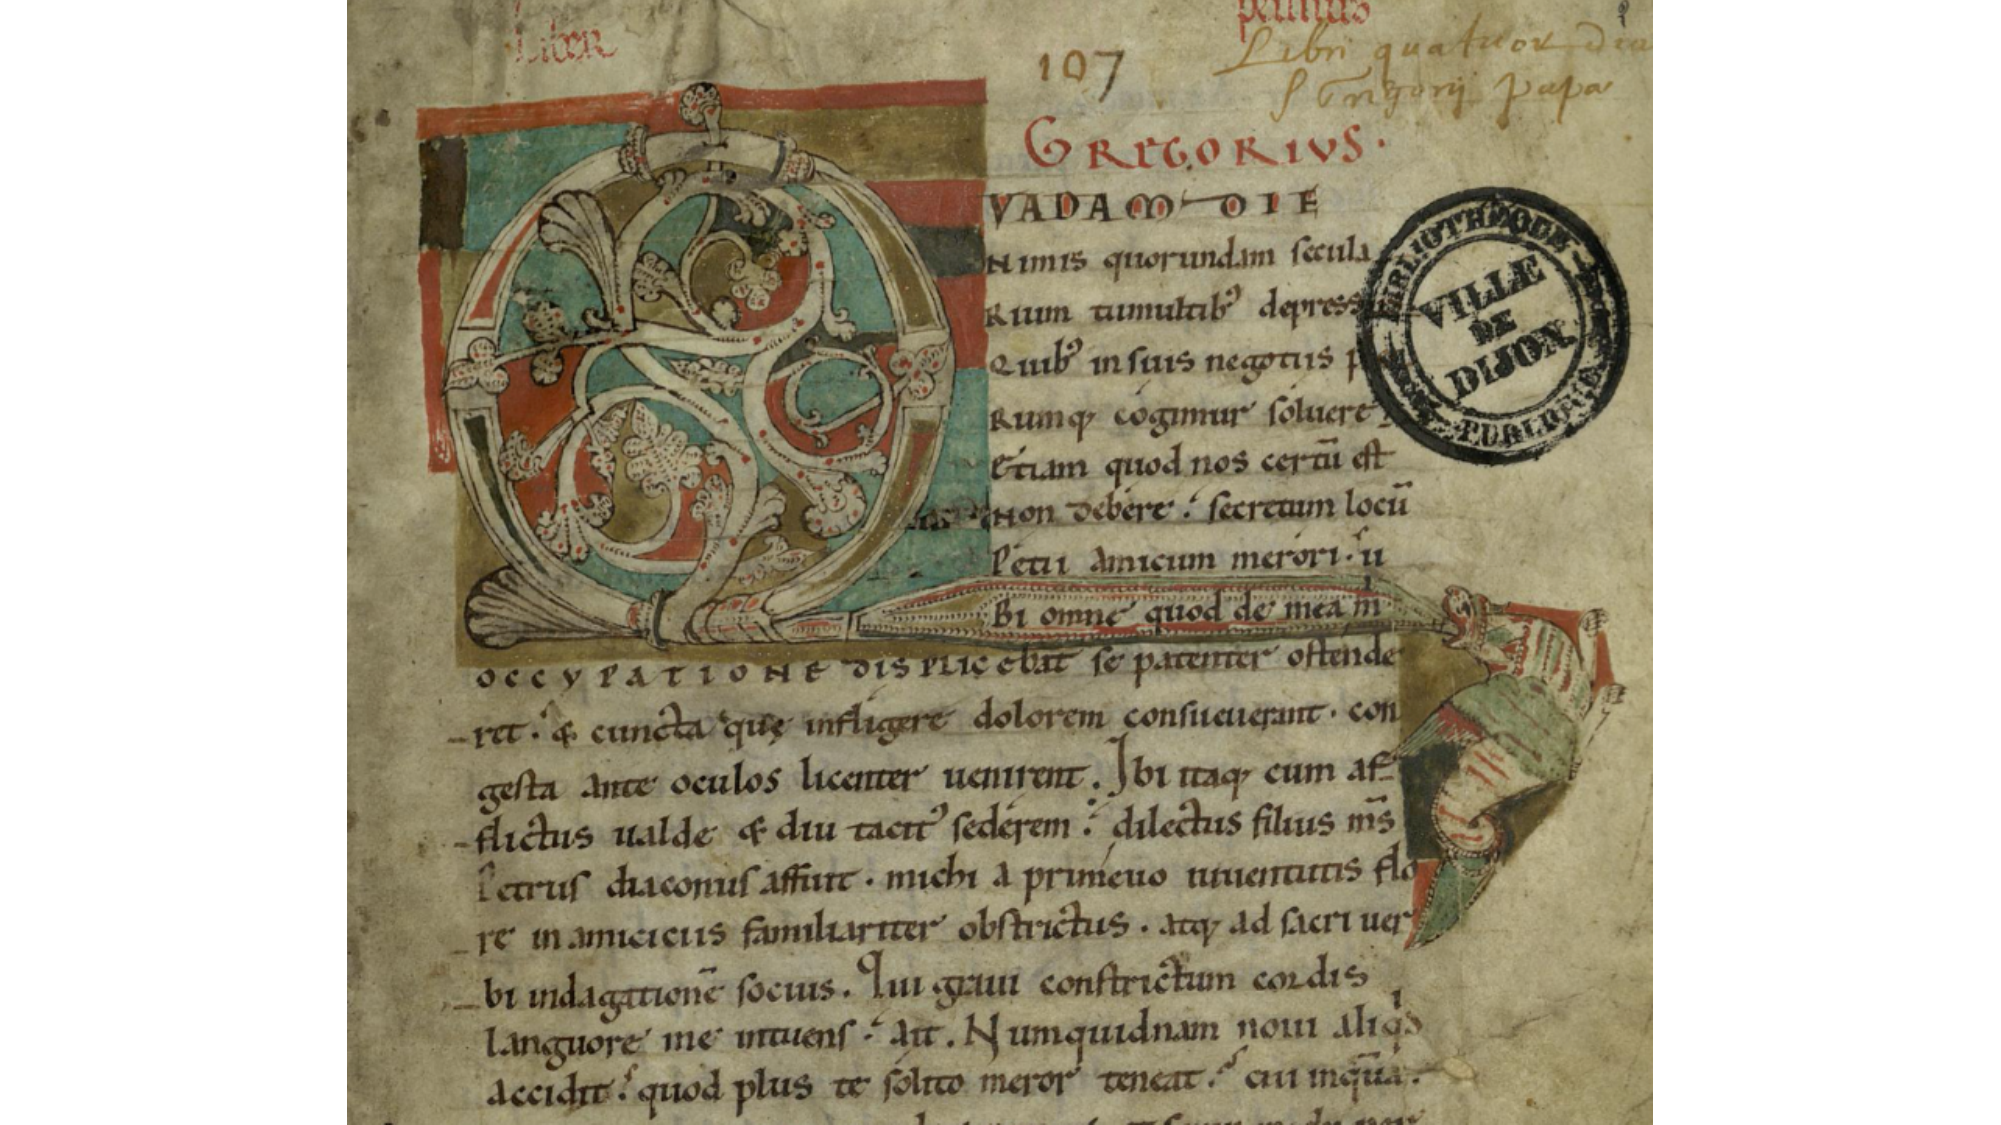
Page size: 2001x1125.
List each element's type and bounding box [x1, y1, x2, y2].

picture [347, 0, 1653, 1125]
